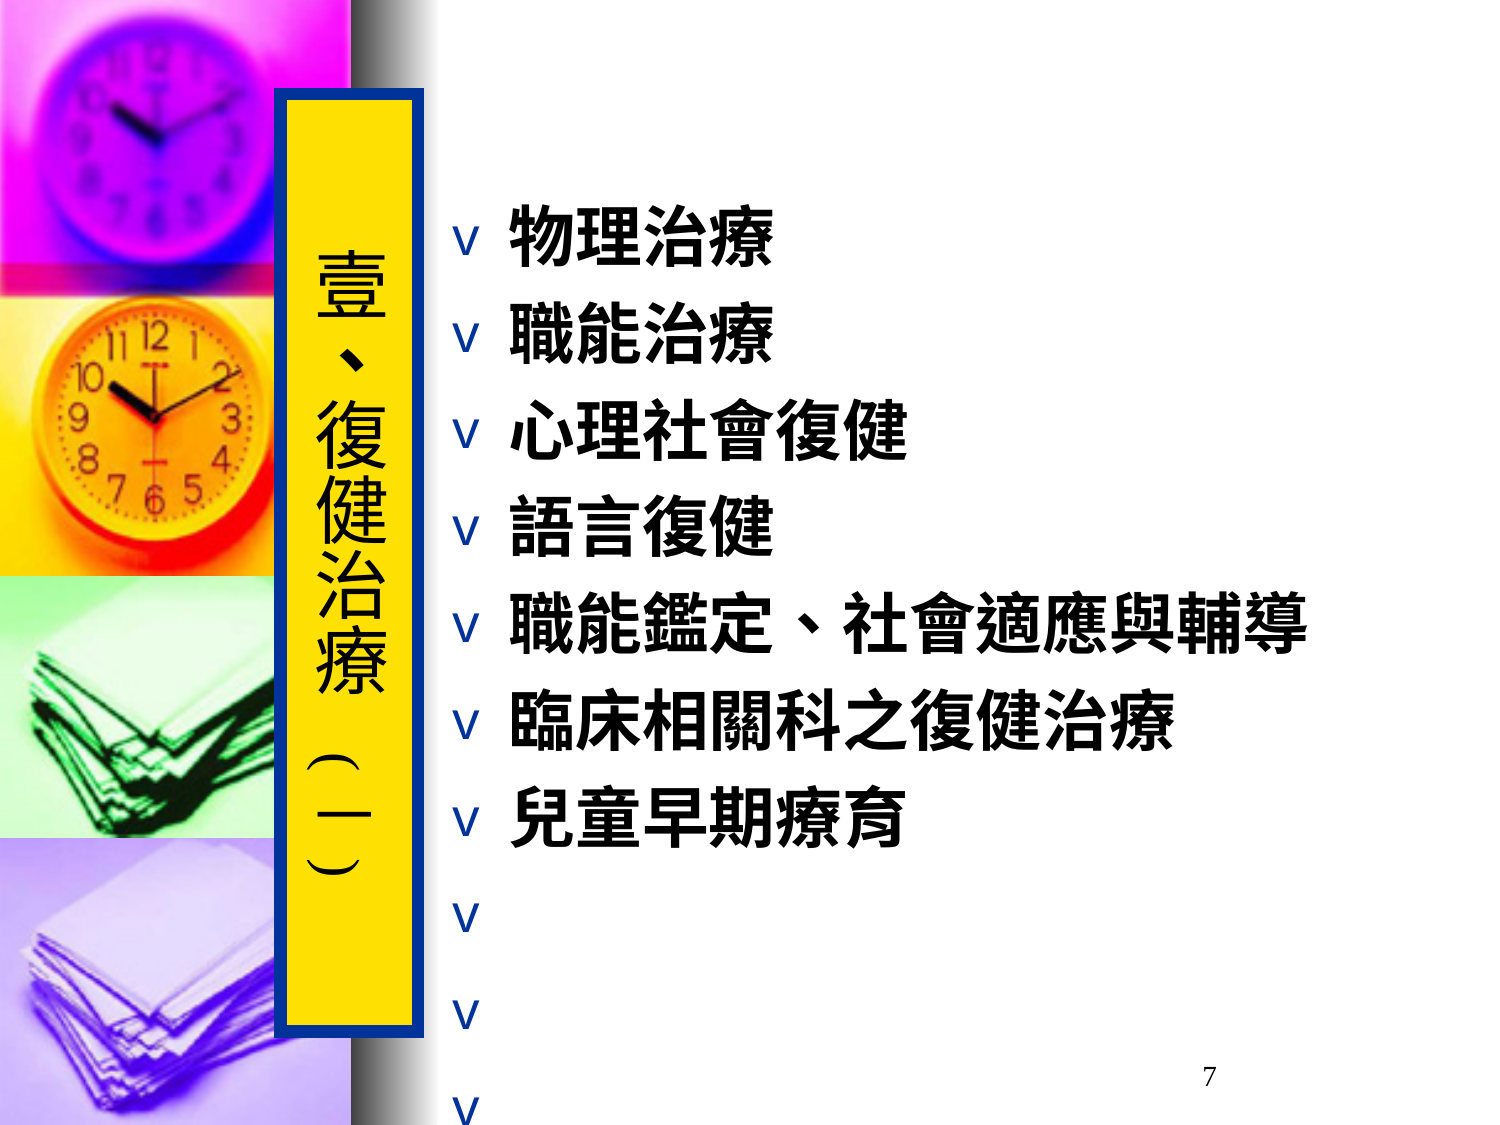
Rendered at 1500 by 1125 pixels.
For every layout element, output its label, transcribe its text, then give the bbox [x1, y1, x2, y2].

text_box [1187, 1050, 1500, 1125]
title 壹、復健治療 (一) [280, 93, 419, 1032]
list 物理治療 職能治療 心理社會復健 語言復健 職能鑑定、社會適應與輔導 臨床相關科之復健治療 兒童早期療育 [437, 187, 1388, 1026]
